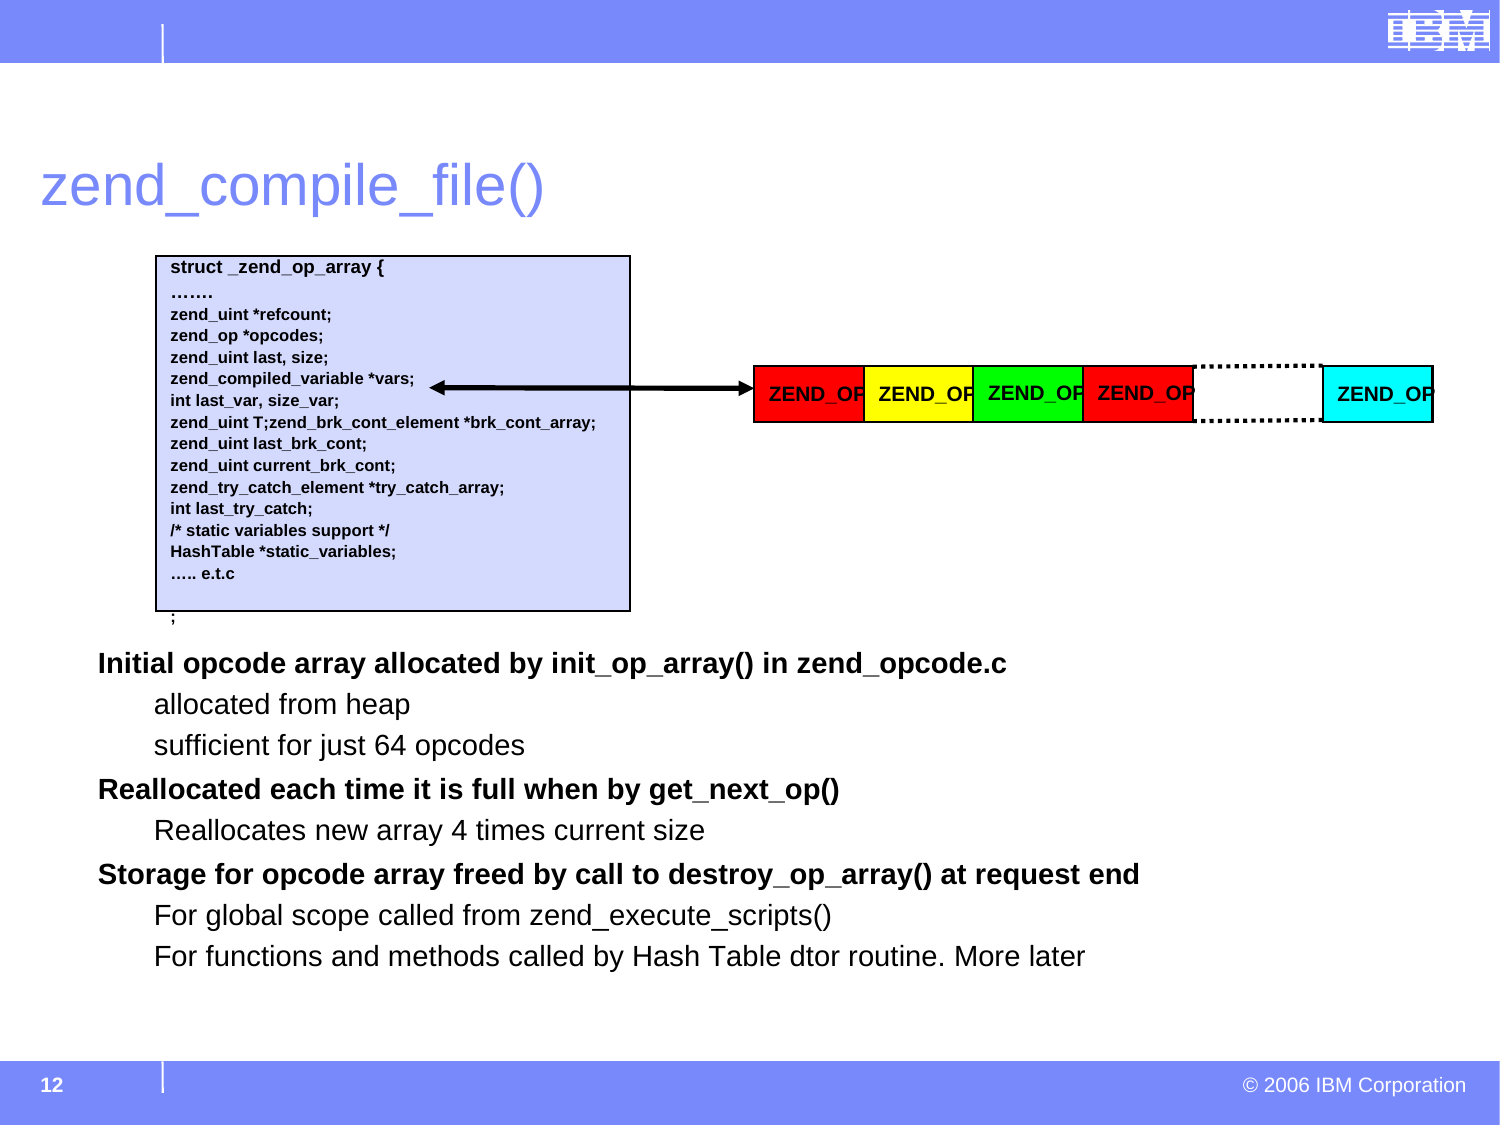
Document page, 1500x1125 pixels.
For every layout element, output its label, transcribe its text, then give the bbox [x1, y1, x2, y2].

text_box ZEND_OP [754, 366, 863, 423]
text_box struct _zend_op_array { ……. zend_uint *refcount; zend_op *opcodes; zend_uint last, size; zend_compiled_variable *vars; int last_var, size_var; zend_uint T;zend_brk_cont_element *brk_cont_array; zend_uint last_brk_cont; zend_uint current_brk_cont; zend_try_catch_element *try_catch_array; int last_try_catch; /* static variables support */ HashTable *static_variables; ….. e.t.c ; [155, 256, 630, 611]
title zend_compile_file()‏ [25, 123, 1378, 225]
text_box ZEND_OP [1083, 365, 1193, 422]
text_box ZEND_OP [863, 366, 974, 423]
list Initial opcode array allocated by init_op_array() in zend_opcode.c allocated from heap sufficient for just 64 opcodes Reallocated each time it is full when by get_next_op() Reallocates new array 4 times current size Storage for opcode array freed by call to destroy_op_array() at request end For global scope called from zend_execute_scripts()‏ For functions and methods called by Hash Table dtor routine. More later [82, 645, 1415, 1125]
text_box ZEND_OP [973, 365, 1083, 422]
text_box ZEND_OP [1322, 366, 1433, 423]
